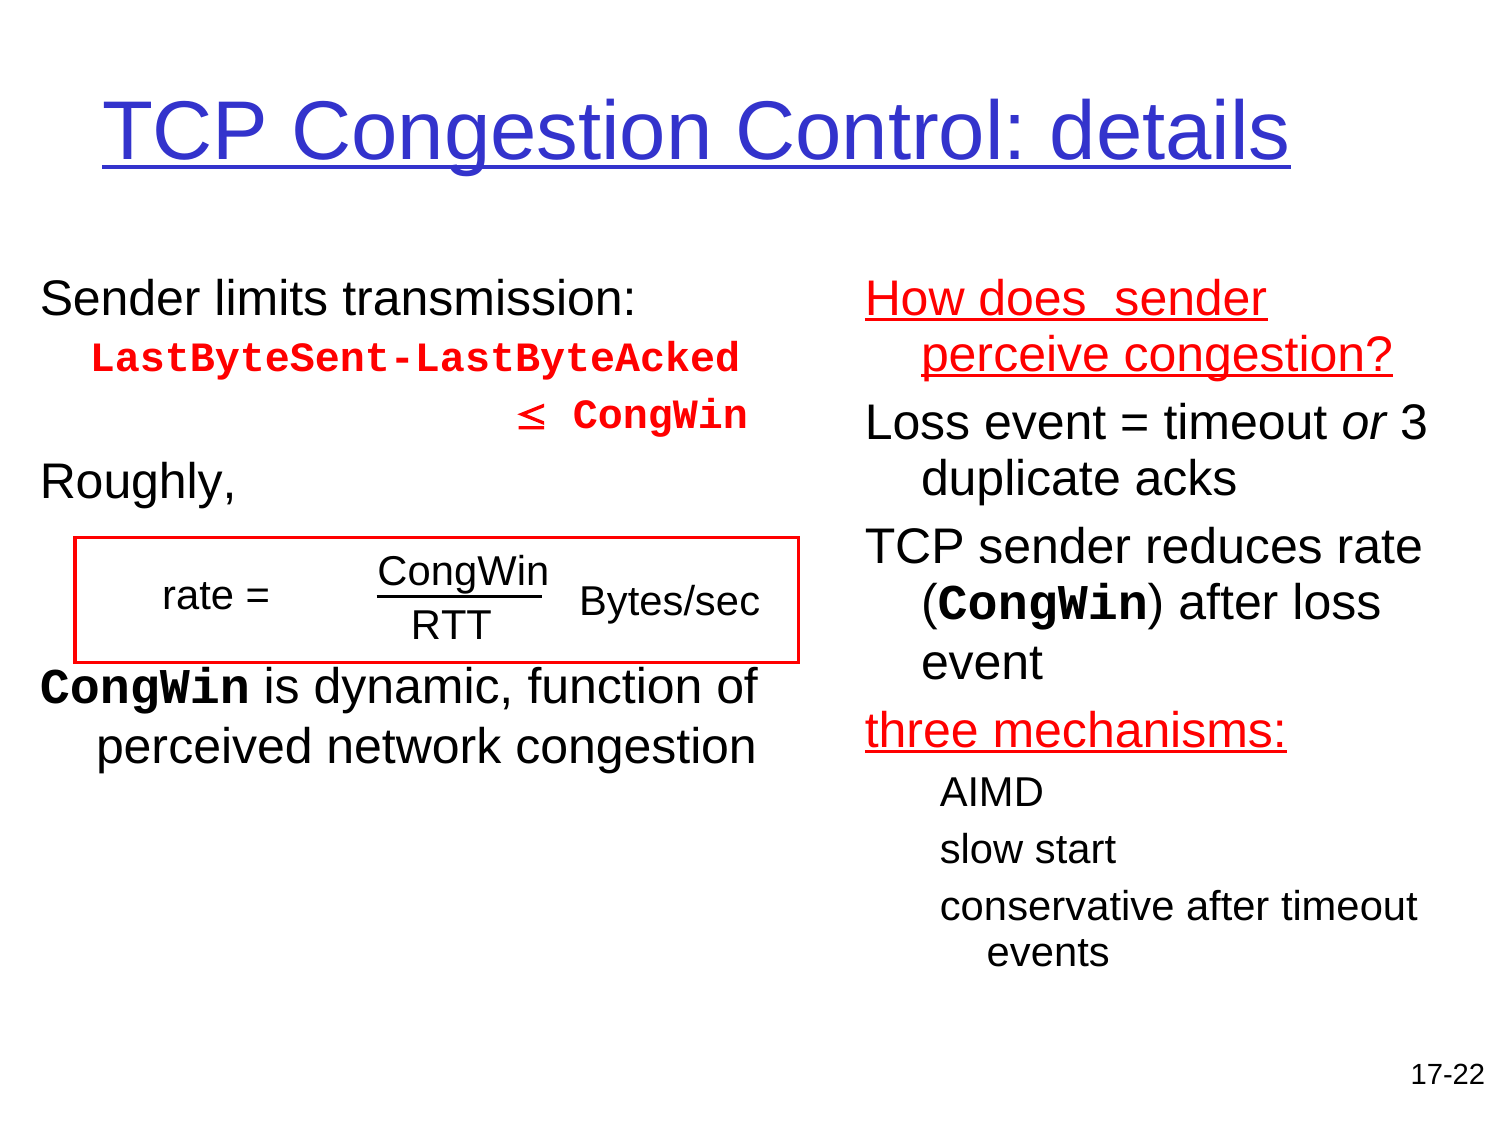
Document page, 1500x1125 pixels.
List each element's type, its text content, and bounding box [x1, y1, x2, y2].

text_box CongWin [460, 565, 471, 582]
title TCP Congestion Control: details [87, 37, 1363, 225]
list Sender limits transmission: LastByteSent-LastByteAcked  CongWin Roughly, CongWin is dynamic, function of perceived network congestion [24, 262, 849, 858]
text_box rate = [147, 563, 291, 626]
text_box CongWin [362, 540, 570, 603]
list How does sender perceive congestion? Loss event = timeout or 3 duplicate acks TCP sender reduces rate (CongWin) after loss event three mechanisms: AIMD slow start conservative after timeout events [849, 262, 1476, 1026]
text_box RTT [396, 598, 513, 657]
text_box Bytes/sec [564, 569, 776, 632]
